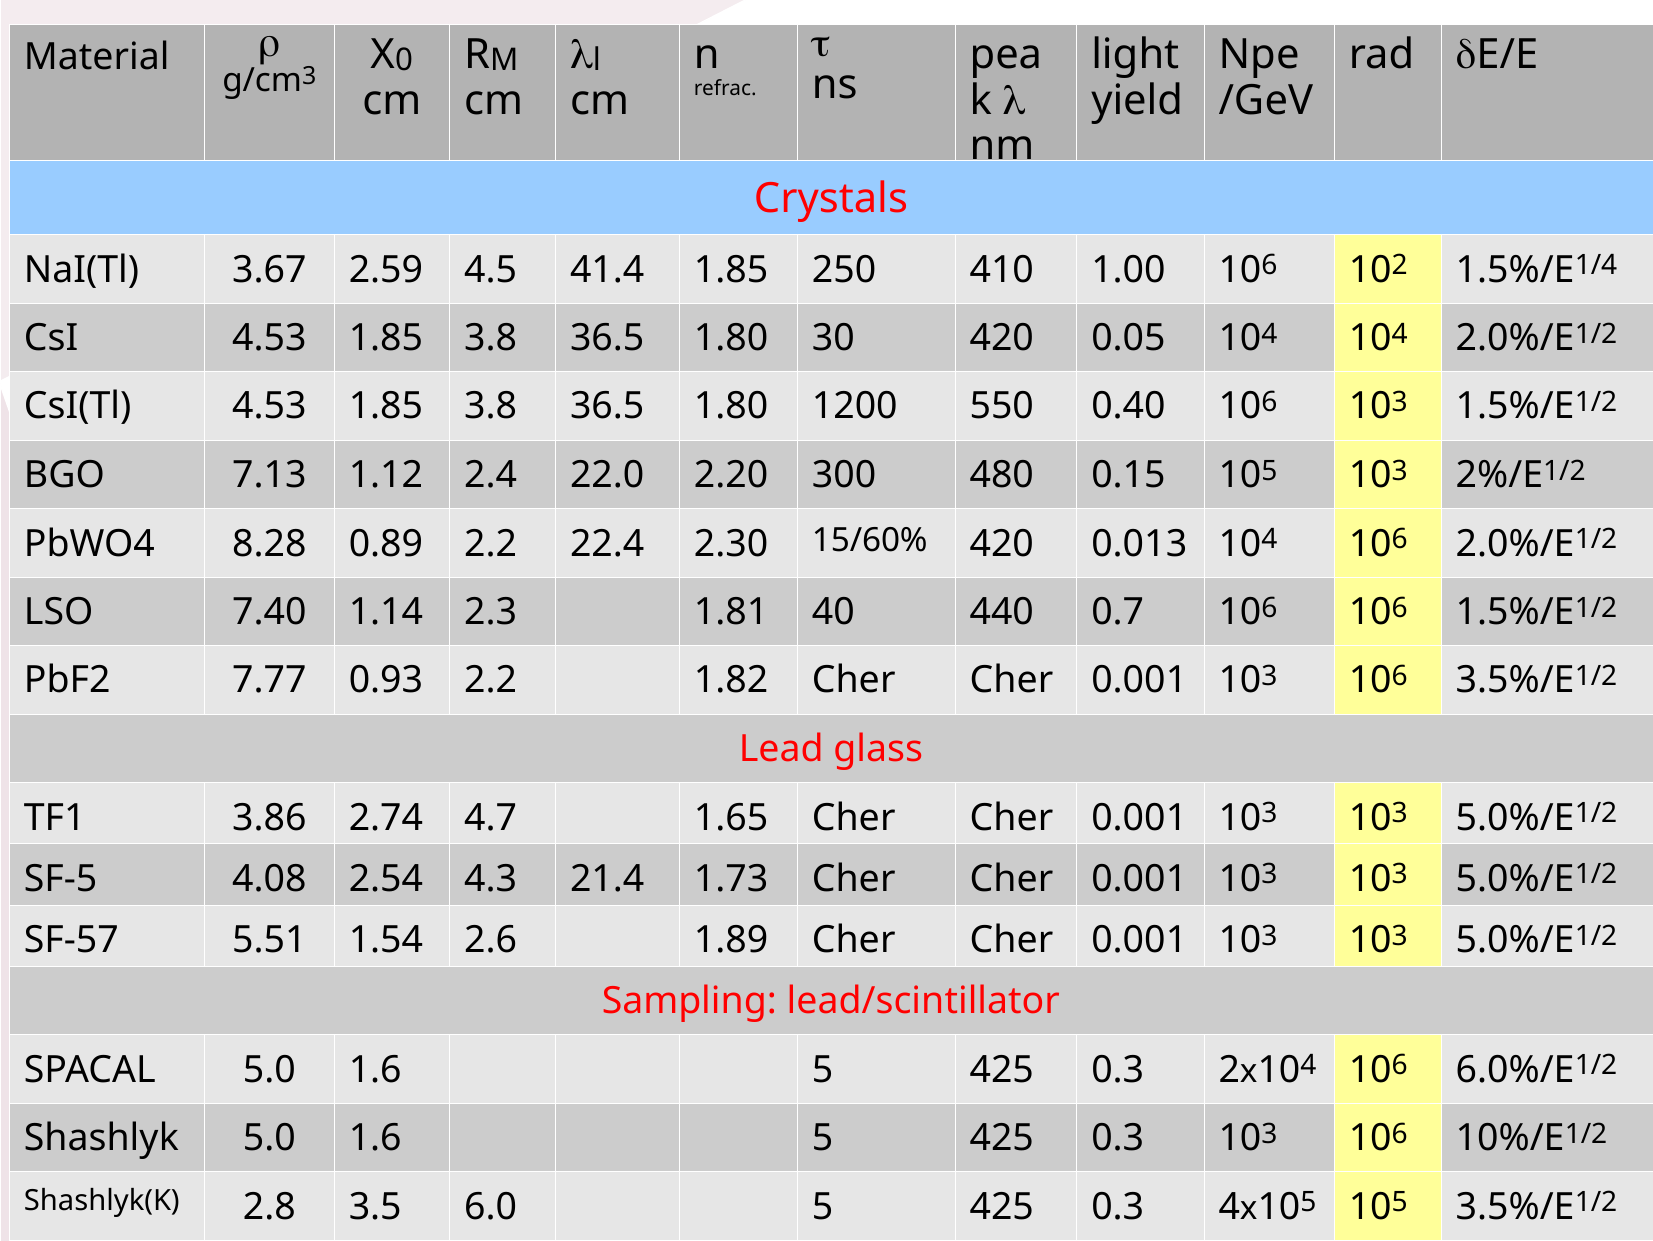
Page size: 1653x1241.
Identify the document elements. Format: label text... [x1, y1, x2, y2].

table_cell CsI(Tl) [10, 372, 204, 440]
table_cell [556, 578, 679, 645]
table_cell LSO [10, 578, 204, 645]
table_cell NaI(Tl) [10, 235, 204, 303]
table_cell 1.65 [680, 783, 797, 843]
table_cell 1.73 [680, 844, 797, 905]
table_cell 106 [1335, 578, 1441, 645]
table_cell 2.3 [450, 578, 555, 645]
table_header Npe /GeV [1205, 25, 1334, 160]
table_cell 1.6 [335, 1104, 449, 1171]
table_cell 410 [956, 235, 1076, 303]
table_cell 2.0%/E1/2 [1442, 509, 1653, 577]
table_cell 15/60% [798, 509, 955, 577]
table_cell 0.05 [1077, 304, 1204, 371]
table_cell 4.5 [450, 235, 555, 303]
table_cell 103 [1335, 441, 1441, 508]
table_cell [556, 1035, 679, 1103]
table_cell 5 [798, 1172, 955, 1240]
table_cell 103 [1205, 646, 1334, 714]
table_cell 2.20 [680, 441, 797, 508]
table_cell 0.40 [1077, 372, 1204, 440]
table_cell 30 [798, 304, 955, 371]
table_cell 0.013 [1077, 509, 1204, 577]
table_cell 0.15 [1077, 441, 1204, 508]
table_cell 3.8 [450, 372, 555, 440]
table_cell [680, 1035, 797, 1103]
table_cell 1.82 [680, 646, 797, 714]
table_header light yield [1077, 25, 1204, 160]
table_cell 106 [1205, 235, 1334, 303]
table_header t ns [798, 25, 955, 160]
table_cell 104 [1205, 509, 1334, 577]
table_cell 103 [1205, 844, 1334, 905]
table_cell 4.08 [205, 844, 334, 905]
table_cell [450, 1035, 555, 1103]
table_cell 106 [1335, 1035, 1441, 1103]
table_cell 3.8 [450, 304, 555, 371]
table_cell [556, 1104, 679, 1171]
table_cell [556, 1172, 679, 1240]
table_cell 0.3 [1077, 1172, 1204, 1240]
table_cell 420 [956, 304, 1076, 371]
table_header ll cm [556, 25, 679, 160]
table_cell 4x105 [1205, 1172, 1334, 1240]
table_cell 0.3 [1077, 1104, 1204, 1171]
table_cell 1.80 [680, 372, 797, 440]
table_cell 5.0%/E1/2 [1442, 783, 1653, 843]
table_cell 440 [956, 578, 1076, 645]
table_cell 1.85 [680, 235, 797, 303]
table_cell PbF2 [10, 646, 204, 714]
table_cell 2.74 [335, 783, 449, 843]
table_cell 103 [1335, 844, 1441, 905]
table_cell 0.3 [1077, 1035, 1204, 1103]
table_header Material [10, 25, 204, 160]
table_cell Lead glass [10, 715, 1653, 782]
table_cell 5 [798, 1035, 955, 1103]
table_cell 4.53 [205, 372, 334, 440]
table_cell 1.89 [680, 906, 797, 966]
table_cell Sampling: lead/scintillator [10, 967, 1653, 1034]
table_cell 1.14 [335, 578, 449, 645]
table_cell 5 [798, 1104, 955, 1171]
table_header peak l nm [956, 25, 1076, 160]
table_cell 1.85 [335, 304, 449, 371]
table_cell BGO [10, 441, 204, 508]
table_cell 22.4 [556, 509, 679, 577]
table_cell 425 [956, 1035, 1076, 1103]
table_cell [556, 783, 679, 843]
table_cell 22.0 [556, 441, 679, 508]
table_cell 3.5 [335, 1172, 449, 1240]
table_cell 0.001 [1077, 646, 1204, 714]
table_cell PbWO4 [10, 509, 204, 577]
table_cell Cher [956, 646, 1076, 714]
table_cell 106 [1205, 372, 1334, 440]
table_cell SF-5 [10, 844, 204, 905]
table_header r g/cm3 [205, 25, 334, 160]
table_cell 420 [956, 509, 1076, 577]
table_cell 2.2 [450, 509, 555, 577]
table_cell 104 [1205, 304, 1334, 371]
table_cell 425 [956, 1172, 1076, 1240]
table_cell 3.86 [205, 783, 334, 843]
table_cell 2%/E1/2 [1442, 441, 1653, 508]
table_cell 0.93 [335, 646, 449, 714]
table_cell 103 [1335, 906, 1441, 966]
table_header X0 cm [335, 25, 449, 160]
table_cell 103 [1335, 783, 1441, 843]
table_cell 0.001 [1077, 783, 1204, 843]
table_cell CsI [10, 304, 204, 371]
table_cell Cher [798, 646, 955, 714]
table_cell 1.00 [1077, 235, 1204, 303]
table_cell 105 [1335, 1172, 1441, 1240]
table_cell 2x104 [1205, 1035, 1334, 1103]
table_header RM cm [450, 25, 555, 160]
table_cell Cher [956, 906, 1076, 966]
table_cell [680, 1172, 797, 1240]
table_cell 4.7 [450, 783, 555, 843]
table_cell 40 [798, 578, 955, 645]
table_cell 3.5%/E1/2 [1442, 1172, 1653, 1240]
table_cell 0.001 [1077, 844, 1204, 905]
table_cell 2.4 [450, 441, 555, 508]
table_cell 1.5%/E1/2 [1442, 372, 1653, 440]
table_cell SF-57 [10, 906, 204, 966]
table_cell 6.0%/E1/2 [1442, 1035, 1653, 1103]
table_cell [556, 646, 679, 714]
table_cell 7.40 [205, 578, 334, 645]
table_cell 36.5 [556, 372, 679, 440]
table_cell 5.51 [205, 906, 334, 966]
table_cell Cher [798, 906, 955, 966]
table_cell 1.85 [335, 372, 449, 440]
table_cell 1.54 [335, 906, 449, 966]
table_cell Shashlyk(K) [10, 1172, 204, 1240]
table_cell 105 [1205, 441, 1334, 508]
table_cell 4.53 [205, 304, 334, 371]
table_cell 300 [798, 441, 955, 508]
table_cell 7.13 [205, 441, 334, 508]
table_cell 5.0%/E1/2 [1442, 844, 1653, 905]
table_cell 7.77 [205, 646, 334, 714]
table_cell 6.0 [450, 1172, 555, 1240]
table_cell 21.4 [556, 844, 679, 905]
table_cell 2.2 [450, 646, 555, 714]
table_cell 0.7 [1077, 578, 1204, 645]
table_cell Cher [956, 783, 1076, 843]
table_cell 1.12 [335, 441, 449, 508]
table_cell 1.5%/E1/4 [1442, 235, 1653, 303]
table_cell Crystals [10, 161, 1653, 234]
table_header rad [1335, 25, 1441, 160]
table_cell 103 [1205, 906, 1334, 966]
table_cell 104 [1335, 304, 1441, 371]
table_cell Shashlyk [10, 1104, 204, 1171]
table_cell 0.001 [1077, 906, 1204, 966]
table_cell 10%/E1/2 [1442, 1104, 1653, 1171]
table_cell 425 [956, 1104, 1076, 1171]
table_cell SPACAL [10, 1035, 204, 1103]
table_cell 1.5%/E1/2 [1442, 578, 1653, 645]
table_cell [680, 1104, 797, 1171]
table_cell 102 [1335, 235, 1441, 303]
table_cell 2.8 [205, 1172, 334, 1240]
table_cell 41.4 [556, 235, 679, 303]
table_cell 5.0%/E1/2 [1442, 906, 1653, 966]
table_cell 480 [956, 441, 1076, 508]
table_cell 250 [798, 235, 955, 303]
table_cell 2.59 [335, 235, 449, 303]
table_cell 2.54 [335, 844, 449, 905]
table_cell 106 [1335, 509, 1441, 577]
table_cell [556, 906, 679, 966]
table_cell 550 [956, 372, 1076, 440]
table_cell 106 [1335, 646, 1441, 714]
table_cell 106 [1205, 578, 1334, 645]
table_cell 3.5%/E1/2 [1442, 646, 1653, 714]
table_cell 1200 [798, 372, 955, 440]
table_cell 36.5 [556, 304, 679, 371]
table_cell 103 [1335, 372, 1441, 440]
table_cell 8.28 [205, 509, 334, 577]
table_cell 2.0%/E1/2 [1442, 304, 1653, 371]
table_cell 106 [1335, 1104, 1441, 1171]
table_cell 1.6 [335, 1035, 449, 1103]
table_cell 1.81 [680, 578, 797, 645]
table_header dE/E [1442, 25, 1653, 160]
table_cell Cher [798, 783, 955, 843]
table_cell 4.3 [450, 844, 555, 905]
table_cell 1.80 [680, 304, 797, 371]
table_cell Cher [798, 844, 955, 905]
table_cell Cher [956, 844, 1076, 905]
table_cell 2.30 [680, 509, 797, 577]
table_cell [450, 1104, 555, 1171]
table_cell 0.89 [335, 509, 449, 577]
table_cell 103 [1205, 783, 1334, 843]
table_cell TF1 [10, 783, 204, 843]
table_header n refrac. [680, 25, 797, 160]
table_cell 2.6 [450, 906, 555, 966]
table_cell 5.0 [205, 1104, 334, 1171]
table_cell 3.67 [205, 235, 334, 303]
table_cell 103 [1205, 1104, 1334, 1171]
table_cell 5.0 [205, 1035, 334, 1103]
